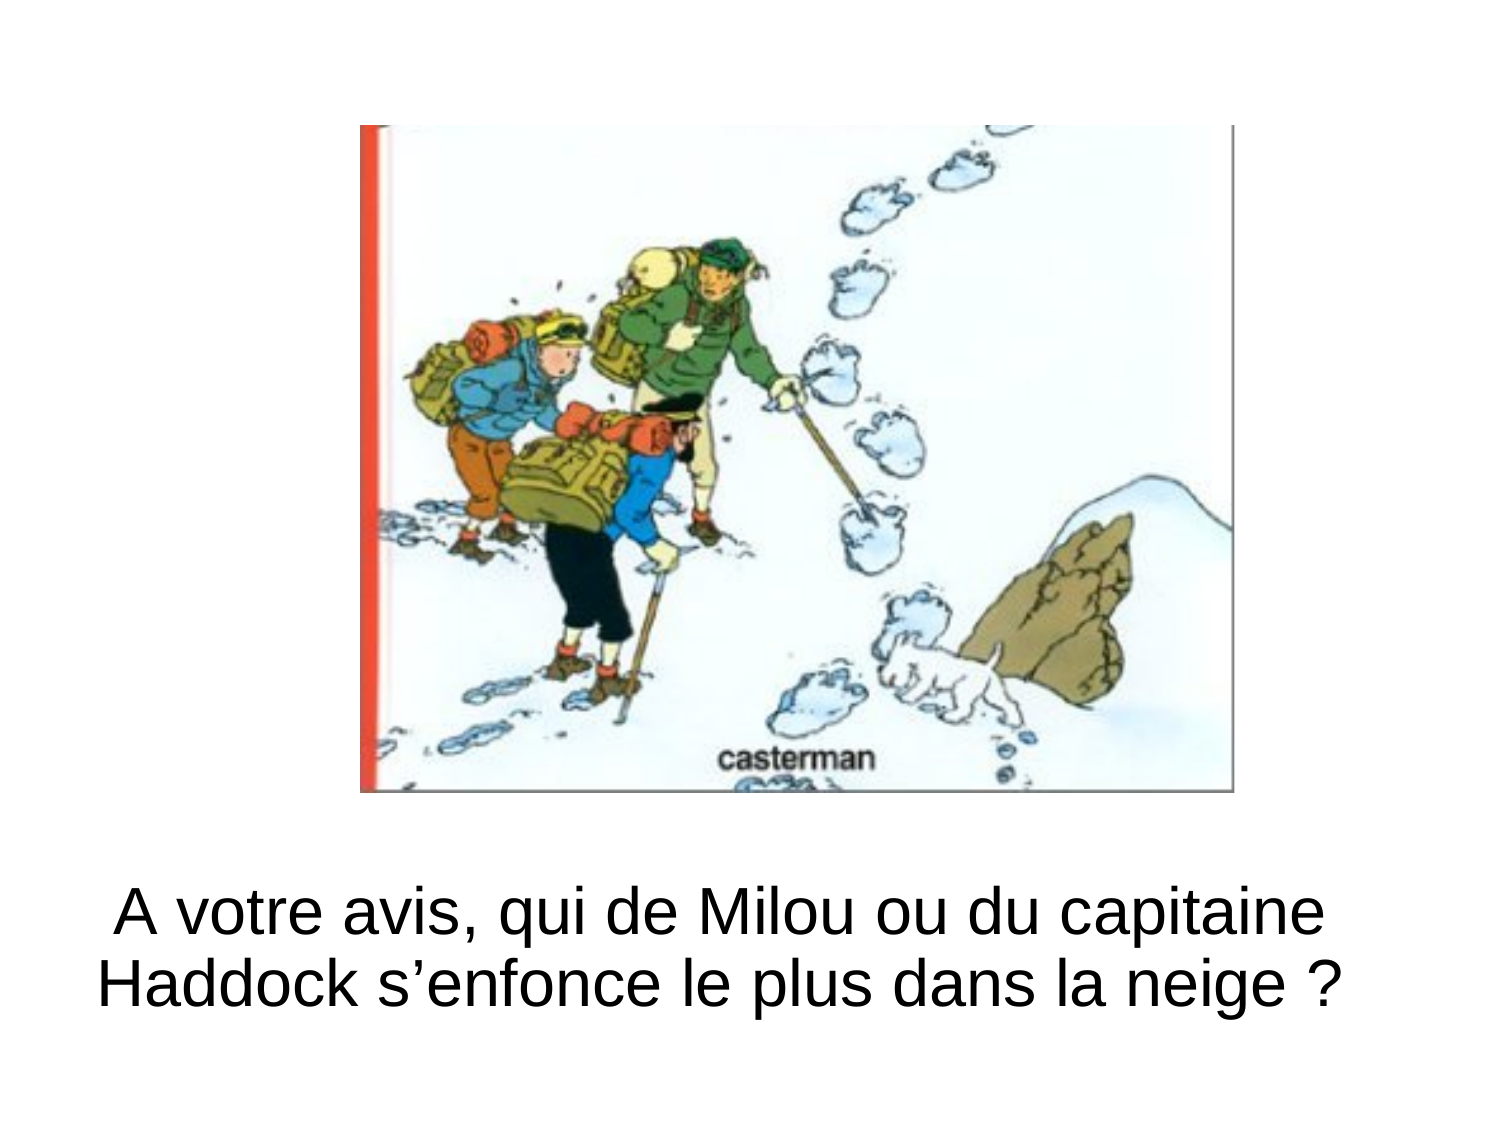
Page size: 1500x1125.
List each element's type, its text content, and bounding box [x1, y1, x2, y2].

subtitle A votre avis, qui de Milou ou du capitaine Haddock s’enfonce le plus dans la neige ? [41, 869, 1400, 1035]
picture [360, 125, 1235, 793]
